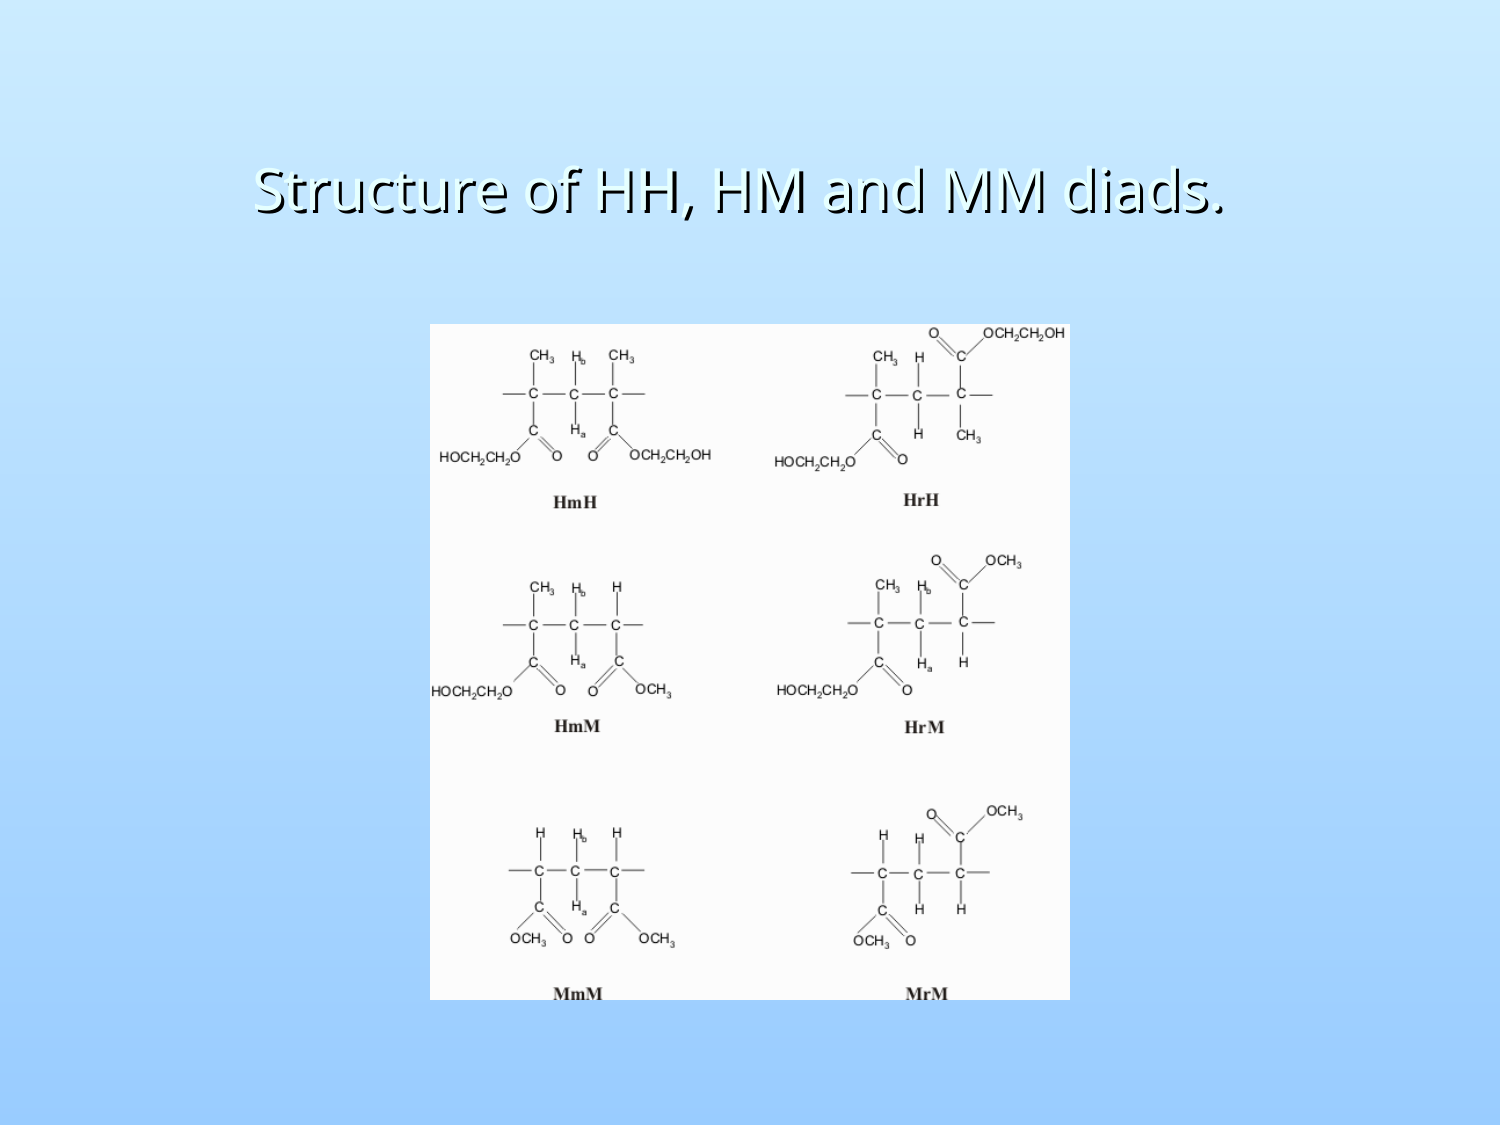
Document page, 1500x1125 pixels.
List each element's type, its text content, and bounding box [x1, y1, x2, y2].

picture [430, 324, 1070, 1000]
title Structure of HH, HM and MM diads. [75, 62, 1426, 288]
